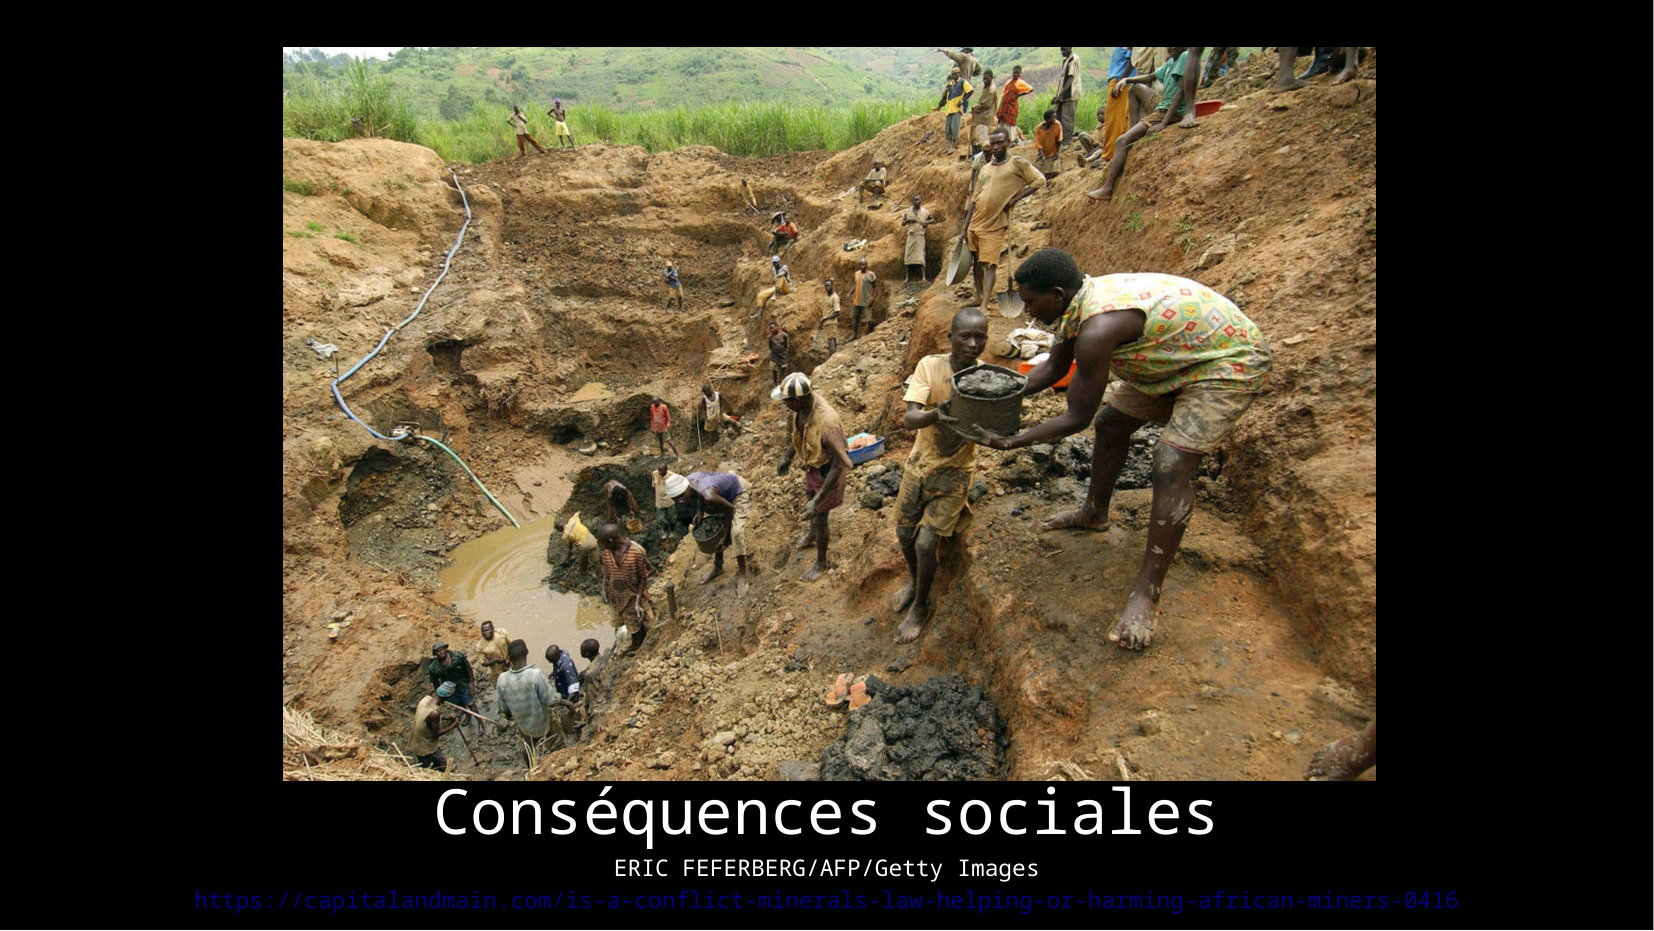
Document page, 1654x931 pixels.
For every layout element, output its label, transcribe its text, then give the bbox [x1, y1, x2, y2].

picture [283, 47, 1376, 781]
title Conséquences sociales ERIC FEFERBERG/AFP/Getty Images https://capitalandmain.com/is-a-conflict-minerals-law-helping-or-harming-african-miners-0416 [82, 763, 1571, 919]
